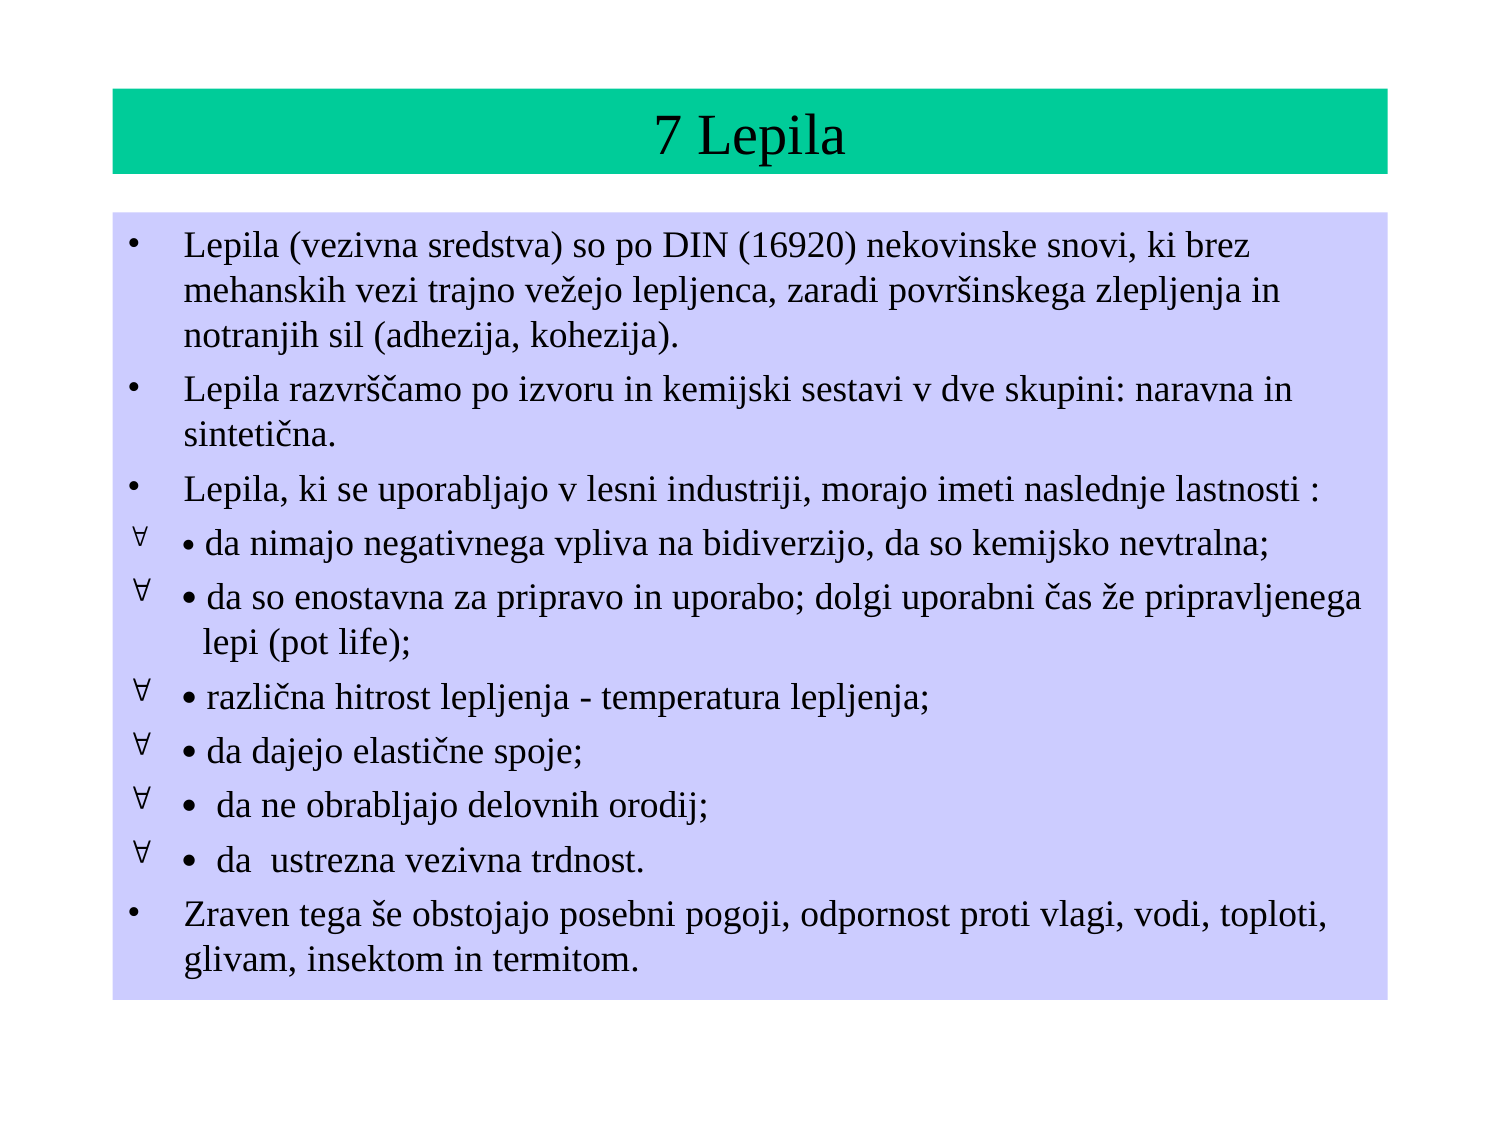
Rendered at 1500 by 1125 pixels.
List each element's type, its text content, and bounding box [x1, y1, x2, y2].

list Lepila (vezivna sredstva) so po DIN (16920) nekovinske snovi, ki brez mehanskih vezi trajno vežejo lepljenca, zaradi površinskega zlepljenja in notranjih sil (adhezija, kohezija). Lepila razvrščamo po izvoru in kemijski sestavi v dve skupini: naravna in sintetična. Lepila, ki se uporabljajo v lesni industriji, morajo imeti naslednje lastnosti :  da nimajo negativnega vpliva na bidiverzijo, da so kemijsko nevtralna;  da so enostavna za pripravo in uporabo; dolgi uporabni čas že pripravljenega lepi (pot life);  različna hitrost lepljenja - temperatura lepljenja;  da dajejo elastične spoje;  da ne obrabljajo delovnih orodij;  da ustrezna vezivna trdnost. Zraven tega še obstojajo posebni pogoji, odpornost proti vlagi, vodi, toploti, glivam, insektom in termitom. [112, 212, 1388, 1000]
title 7 Lepila [112, 88, 1388, 174]
